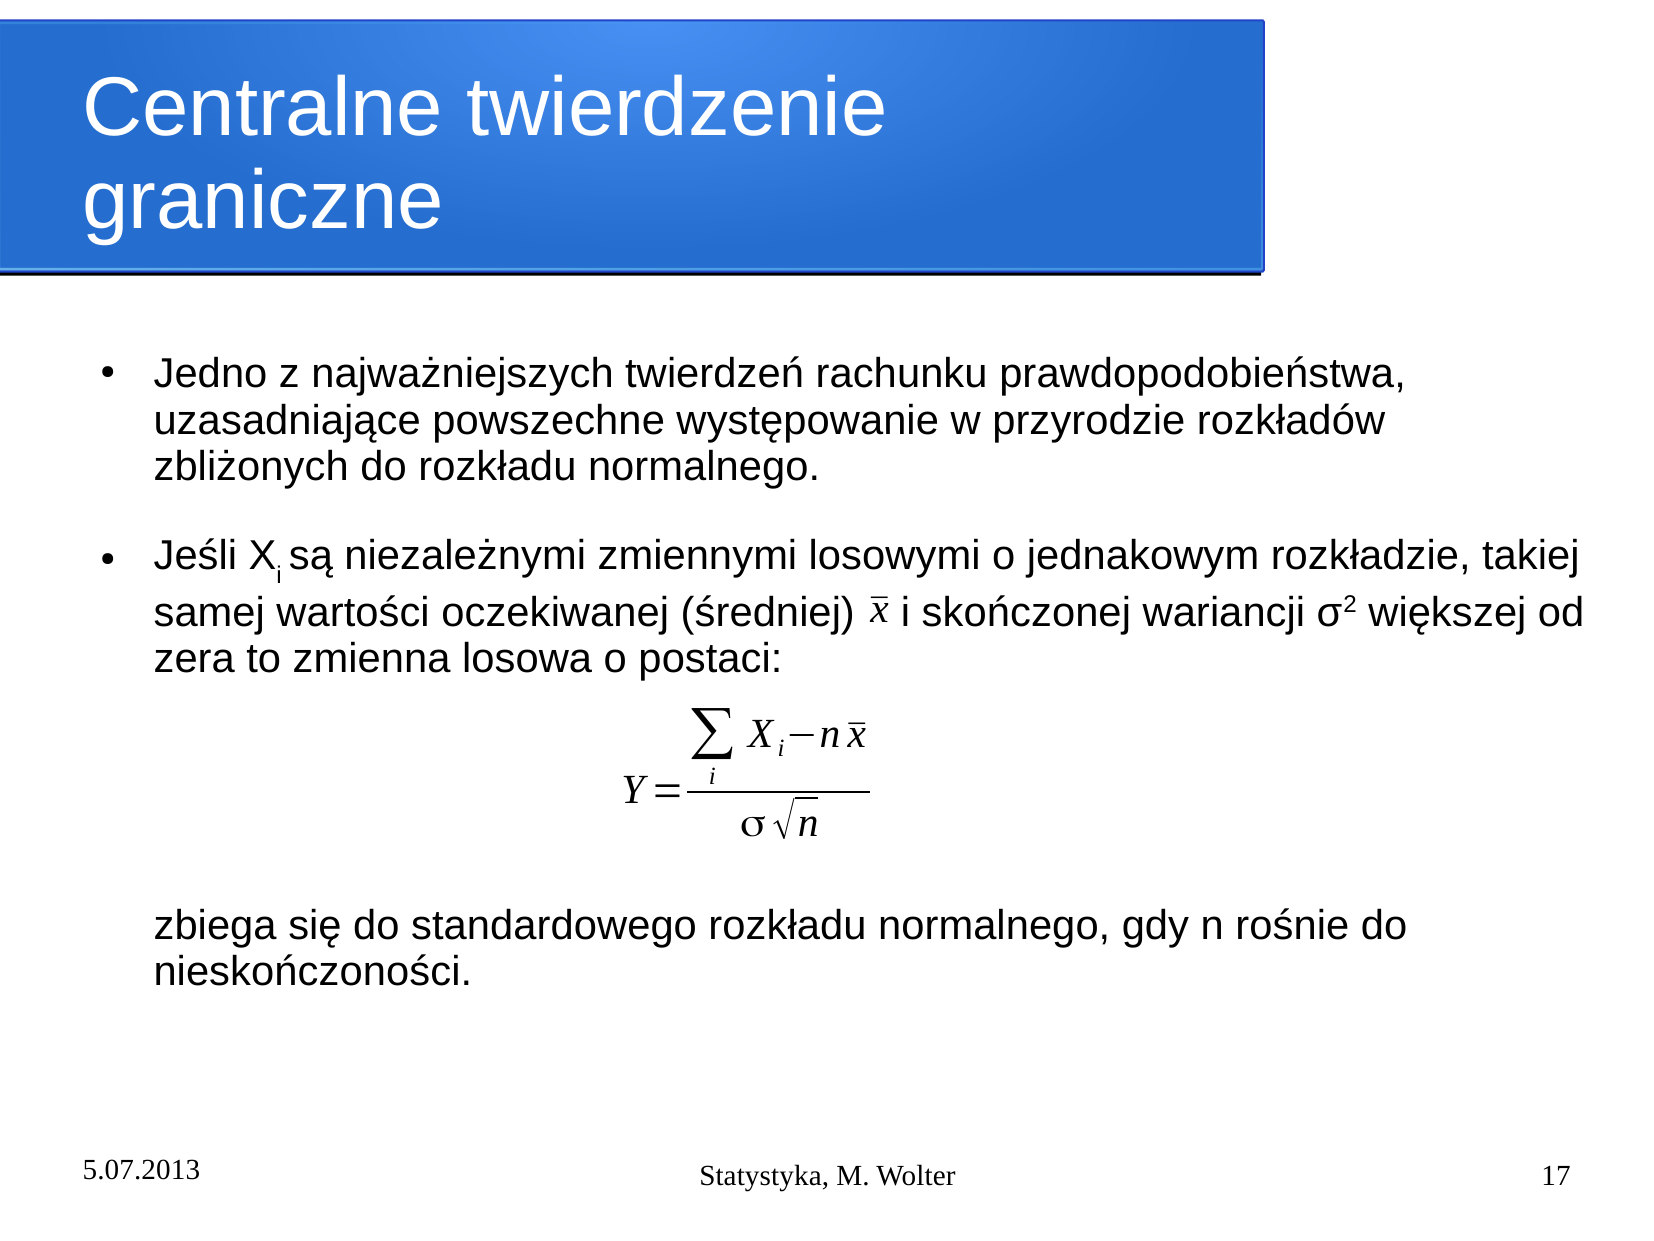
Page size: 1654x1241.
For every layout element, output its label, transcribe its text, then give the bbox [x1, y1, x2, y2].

chart [862, 585, 898, 632]
chart [615, 705, 879, 845]
list Jedno z najważniejszych twierdzeń rachunku prawdopodobieństwa, uzasadniające powszechne występowanie w przyrodzie rozkładów zbliżonych do rozkładu normalnego. Jeśli Xi są niezależnymi zmiennymi losowymi o jednakowym rozkładzie, takiej samej wartości oczekiwanej (średniej) i skończonej wariancji σ2 większej od zera to zmienna losowa o postaci: zbiega się do standardowego rozkładu normalnego, gdy n rośnie do nieskończoności. [82, 350, 1591, 1051]
title Centralne twierdzenie graniczne [82, 49, 1250, 257]
